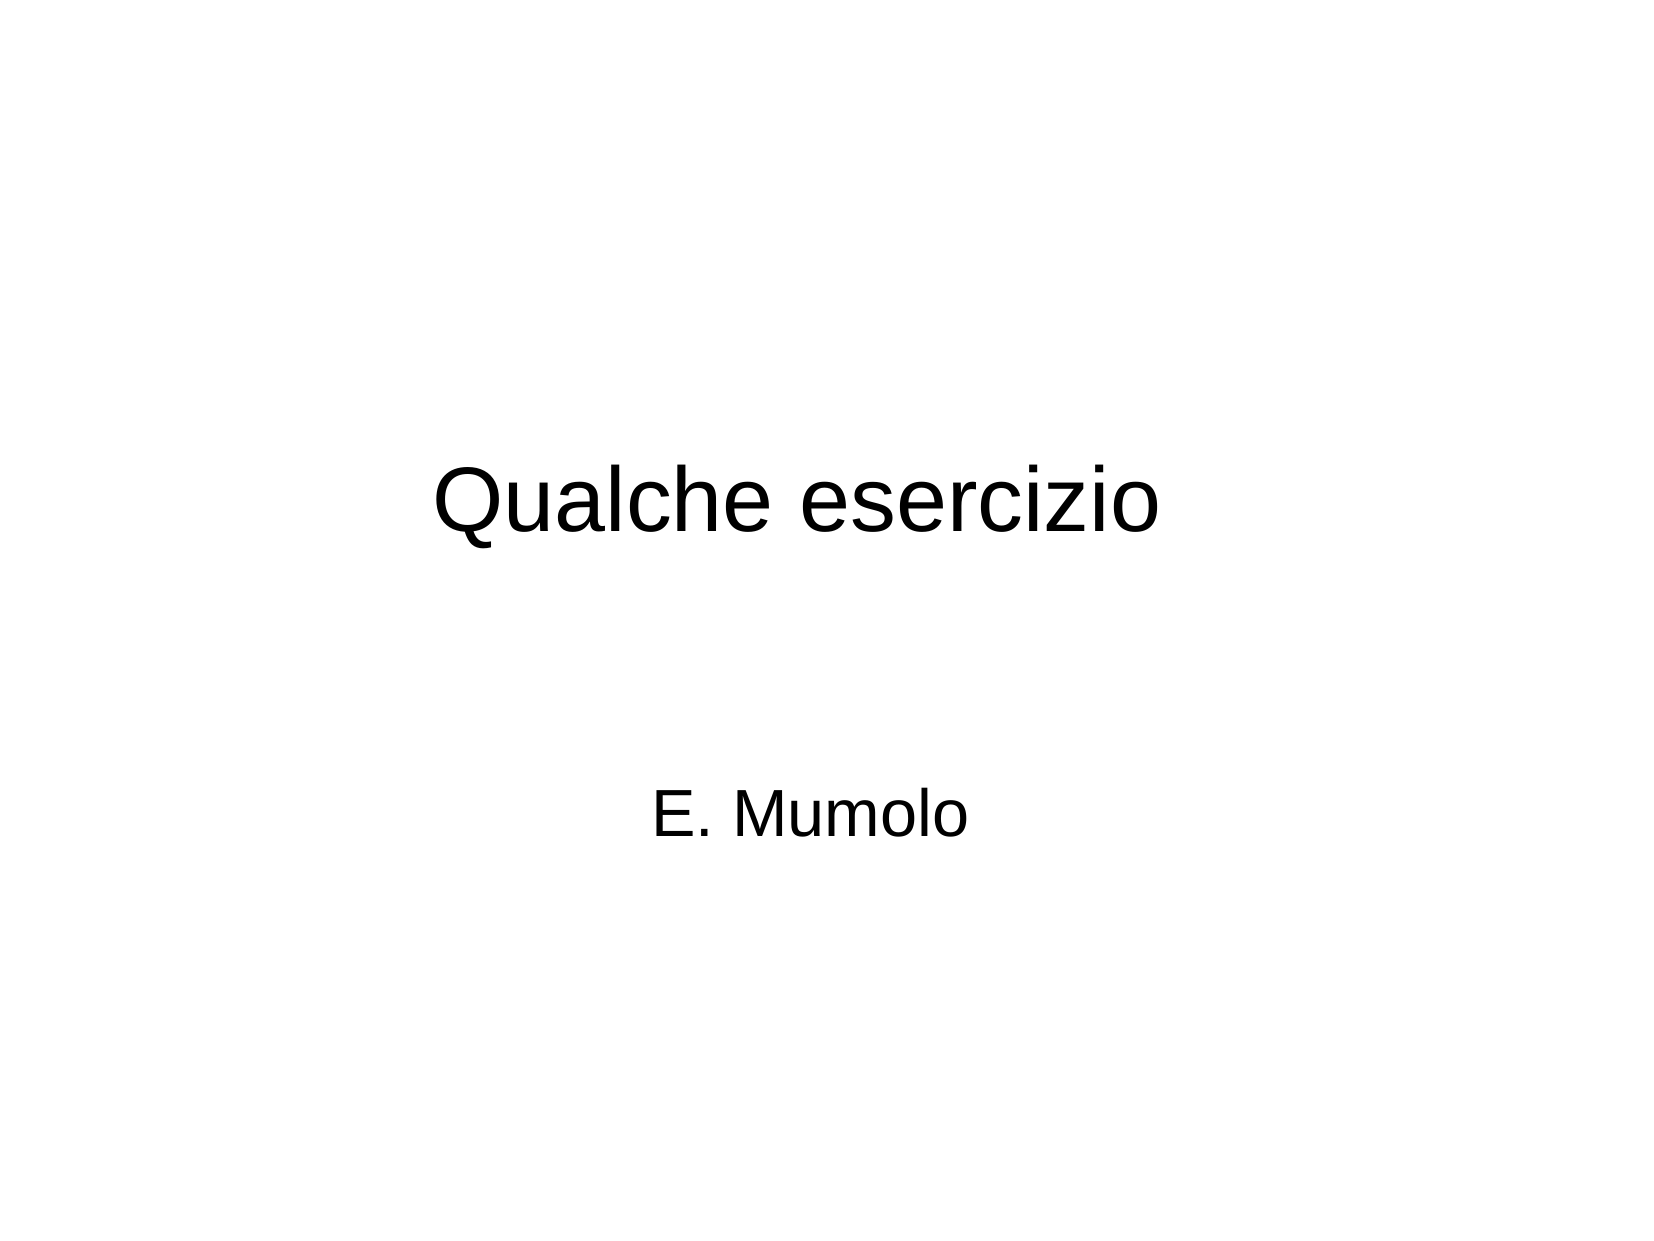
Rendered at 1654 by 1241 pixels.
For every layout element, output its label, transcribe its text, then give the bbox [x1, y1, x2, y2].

subtitle Qualche esercizio E. Mumolo [82, 290, 1538, 1010]
